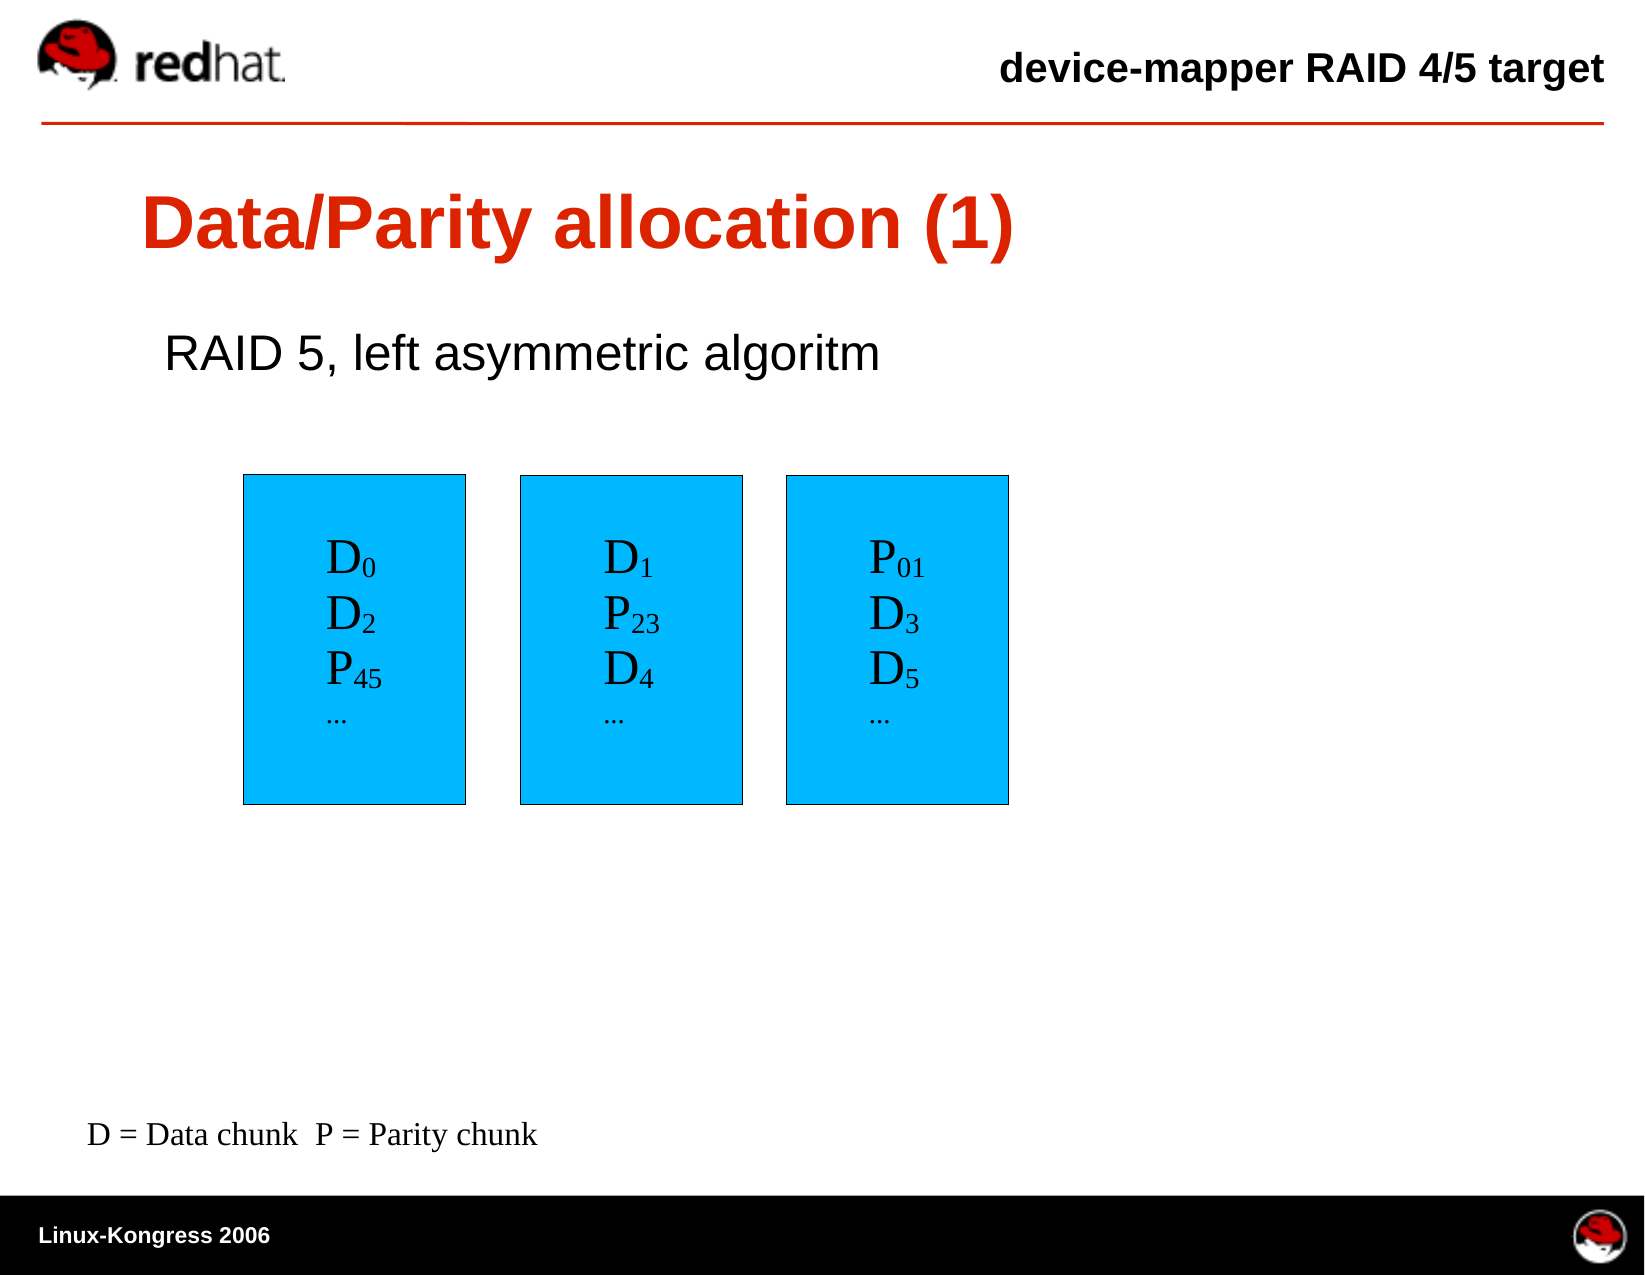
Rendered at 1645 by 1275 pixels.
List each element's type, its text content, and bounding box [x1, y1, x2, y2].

text_box D = Data chunk P = Parity chunk [86, 1115, 539, 1162]
text_box D0 D2 P45 ... [243, 474, 466, 805]
text_box device-mapper RAID 4/5 target [959, 44, 1605, 97]
text_box Data/Parity allocation (1) [141, 180, 755, 274]
text_box RAID 5, left asymmetric algoritm [150, 324, 1346, 419]
text_box [0, 1195, 1645, 1275]
picture [36, 17, 285, 102]
text_box P01 D3 D5 ... [786, 475, 1009, 805]
text_box D1 P23 D4 ... [520, 475, 743, 805]
text_box Linux-Kongress 2006 [38, 1222, 382, 1252]
picture [1568, 1206, 1632, 1270]
